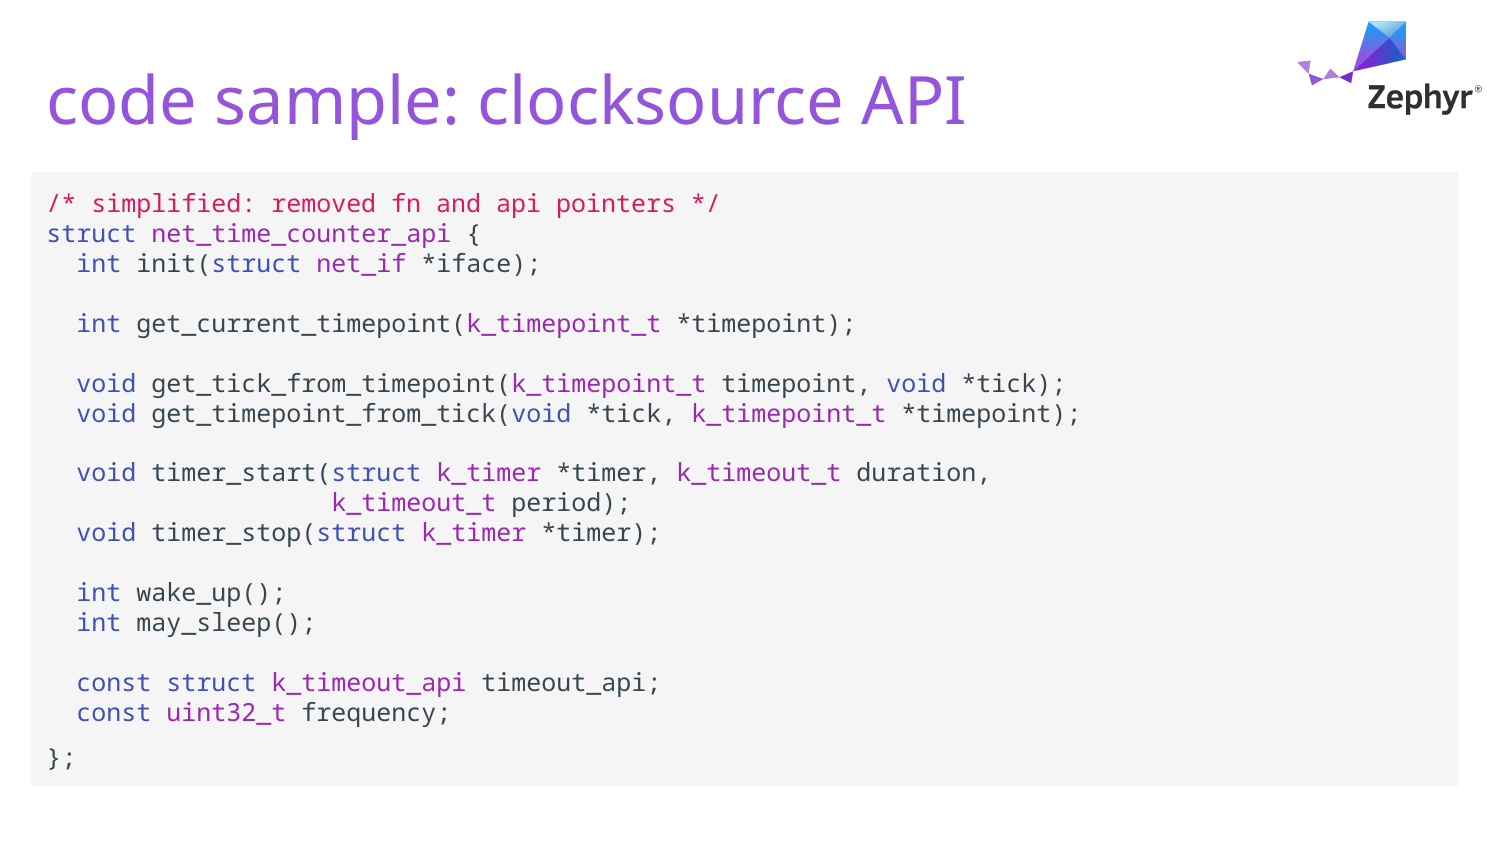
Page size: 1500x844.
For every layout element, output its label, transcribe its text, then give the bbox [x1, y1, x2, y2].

text_box /* simplified: removed fn and api pointers */ struct net_time_counter_api { int init(struct net_if *iface); int get_current_timepoint(k_timepoint_t *timepoint); void get_tick_from_timepoint(k_timepoint_t timepoint, void *tick); void get_timepoint_from_tick(void *tick, k_timepoint_t *timepoint); void timer_start(struct k_timer *timer, k_timeout_t duration, k_timeout_t period); void timer_stop(struct k_timer *timer); int wake_up(); int may_sleep(); const struct k_timeout_api timeout_api; const uint32_t frequency; }; [31, 172, 1458, 787]
picture [1294, 15, 1485, 122]
title code sample: clocksource API [31, 38, 1382, 145]
